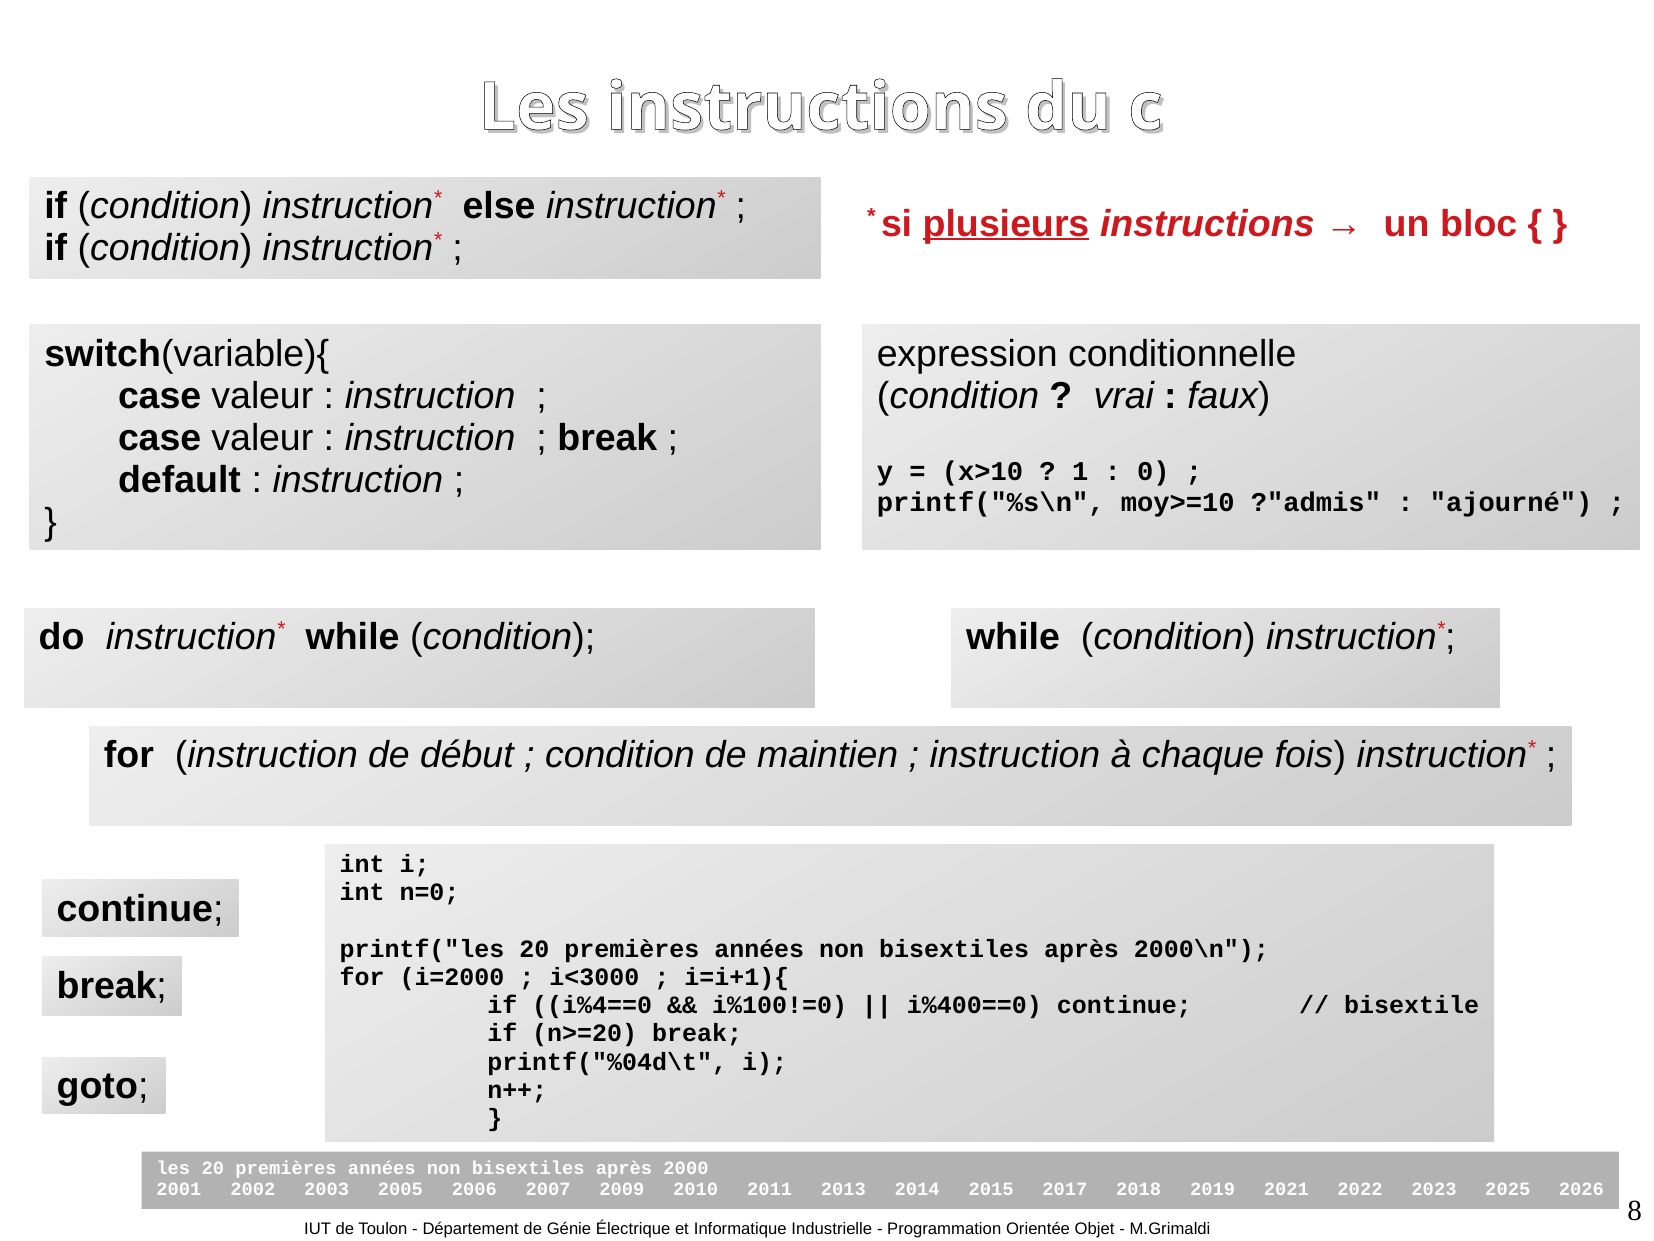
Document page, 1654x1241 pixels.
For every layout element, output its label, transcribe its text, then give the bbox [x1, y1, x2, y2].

text_box expression conditionnelle (condition ? vrai : faux) y = (x>10 ? 1 : 0) ; printf("%s\n", moy>=10 ?"admis" : "ajourné") ; [862, 324, 1640, 550]
text_box continue; [41, 879, 239, 937]
text_box switch(variable){ case valeur : instruction ; case valeur : instruction ; break ; default : instruction ; } [29, 324, 821, 550]
text_box int i; int n=0; printf("les 20 premières années non bisextiles après 2000\n"); for (i=2000 ; i<3000 ; i=i+1){ if ((i%4==0 && i%100!=0) || i%400==0) continue; // bisextile if (n>=20) break; printf("%04d\t", i); n++; } [324, 844, 1495, 1142]
text_box do instruction* while (condition); [24, 608, 815, 708]
title Les instructions du c [76, 0, 1565, 208]
text_box * si plusieurs instructions → un bloc { } [851, 194, 1583, 254]
text_box while (condition) instruction*; [951, 608, 1501, 708]
text_box for (instruction de début ; condition de maintien ; instruction à chaque fois) instruction* ; [89, 726, 1572, 826]
text_box if (condition) instruction* else instruction* ; if (condition) instruction* ; [29, 177, 821, 279]
text_box les 20 premières années non bisextiles après 2000 2001 2002 2003 2005 2006 2007 2009 2010 2011 2013 2014 2015 2017 2018 2019 2021 2022 2023 2025 2026 [141, 1151, 1619, 1209]
text_box goto; [41, 1057, 166, 1114]
text_box break; [41, 956, 182, 1016]
